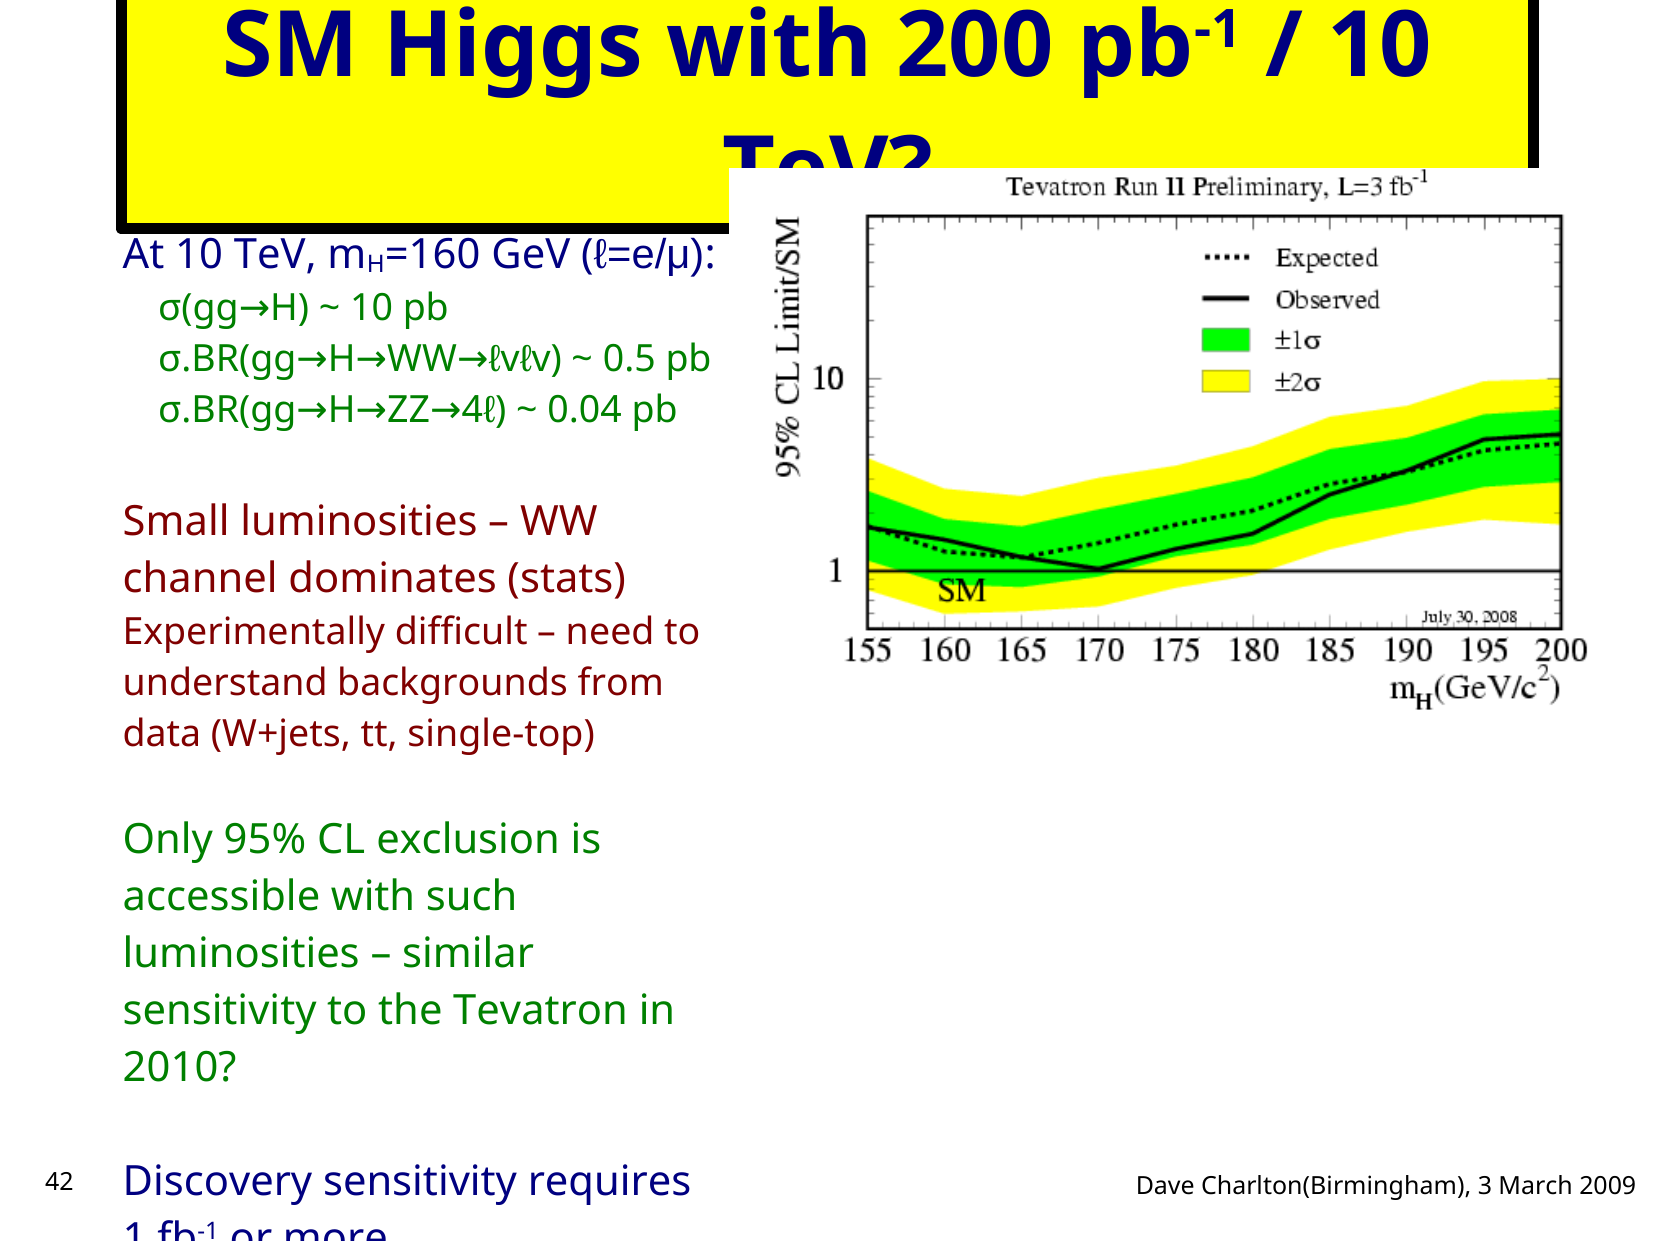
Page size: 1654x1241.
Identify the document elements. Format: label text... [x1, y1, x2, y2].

text_box At 10 TeV, mH=160 GeV (ℓ=e/μ): σ(gg→H) ~ 10 pb σ.BR(gg→H→WW→ℓvℓv) ~ 0.5 pb σ.BR(gg→H→ZZ→4ℓ) ~ 0.04 pb Small luminosities – WW channel dominates (stats) Experimentally difficult – need to understand backgrounds from data (W+jets, tt, single-top) Only 95% CL exclusion is accessible with such luminosities – similar sensitivity to the Tevatron in 2010? Discovery sensitivity requires 1 fb-1 or more... [122, 223, 831, 1161]
picture [729, 168, 1654, 718]
title SM Higgs with 200 pb-1 / 10 TeV? [121, 48, 1534, 158]
